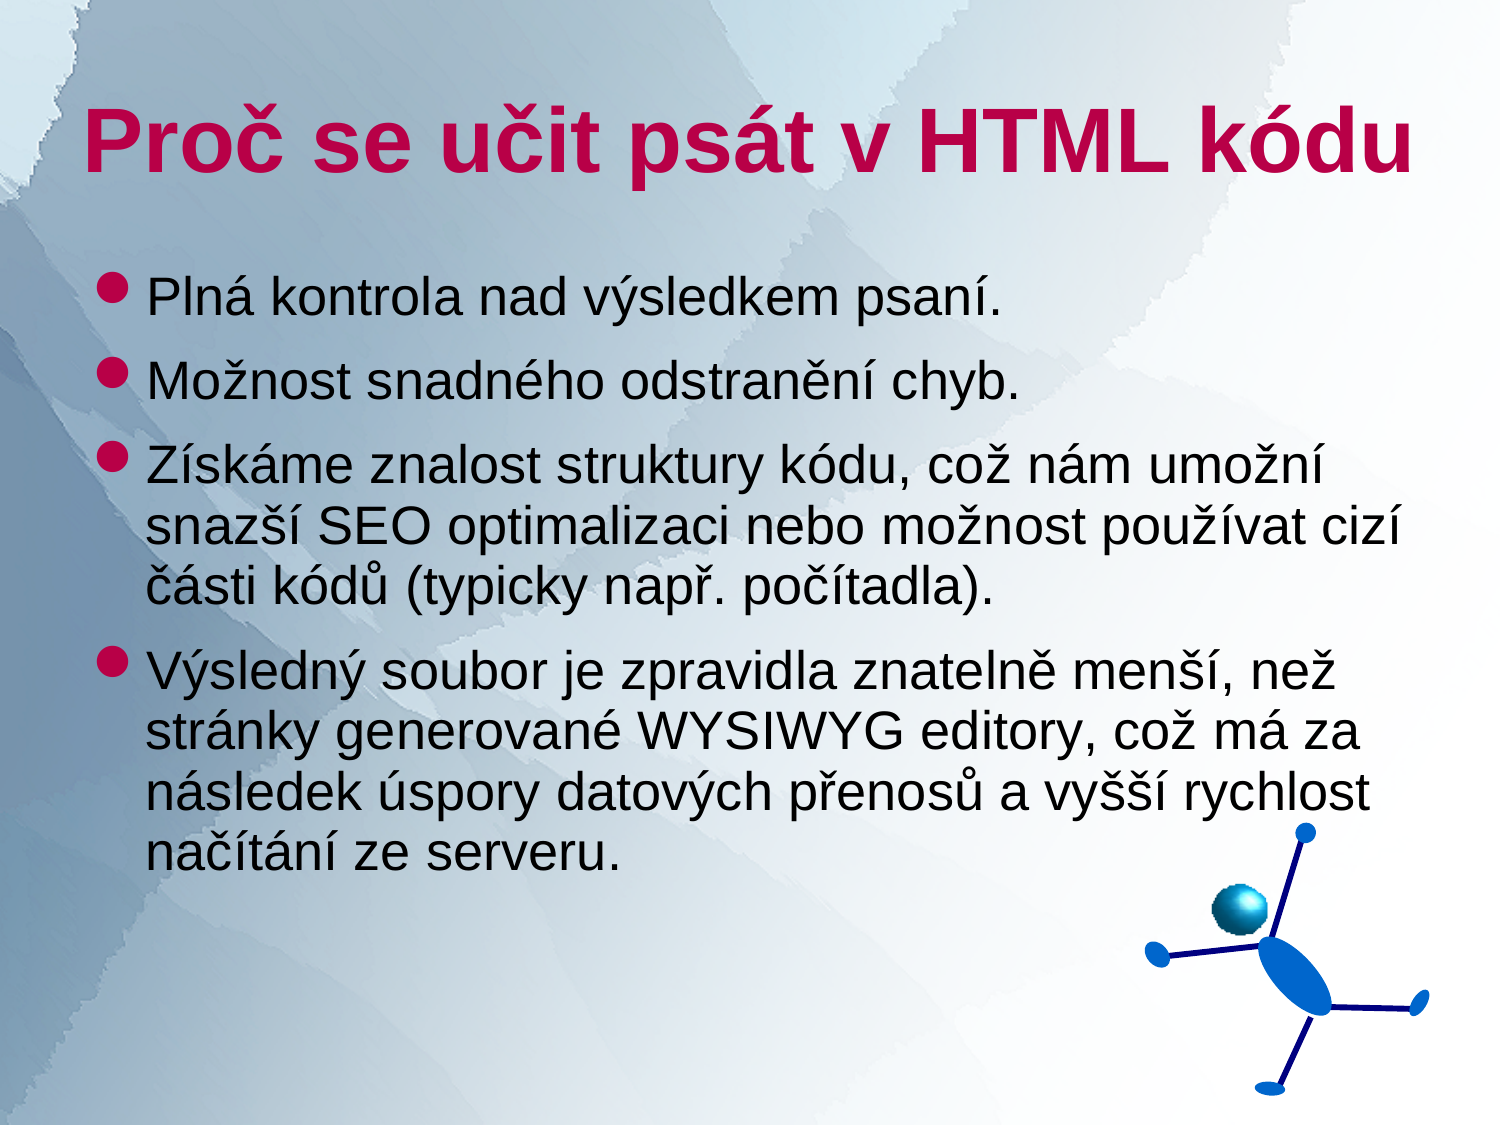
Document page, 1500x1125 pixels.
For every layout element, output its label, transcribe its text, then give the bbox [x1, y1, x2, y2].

text_box [1295, 822, 1316, 844]
text_box [1144, 941, 1170, 968]
picture [0, 0, 1500, 1125]
text_box [1258, 936, 1332, 1016]
text_box Proč se učit psát v HTML kódu [75, 44, 1426, 233]
text_box Plná kontrola nad výsledkem psaní. Možnost snadného odstranění chyb. Získáme znalost struktury kódu, což nám umožní snazší SEO optimalizaci nebo možnost používat cizí části kódů (typicky např. počítadla). Výsledný soubor je zpravidla znatelně menší, než stránky generované WYSIWYG editory, což má za následek úspory datových přenosů a vyšší rychlost načítání ze serveru. [75, 263, 1426, 1006]
text_box [1409, 989, 1430, 1017]
text_box [1254, 1081, 1286, 1096]
